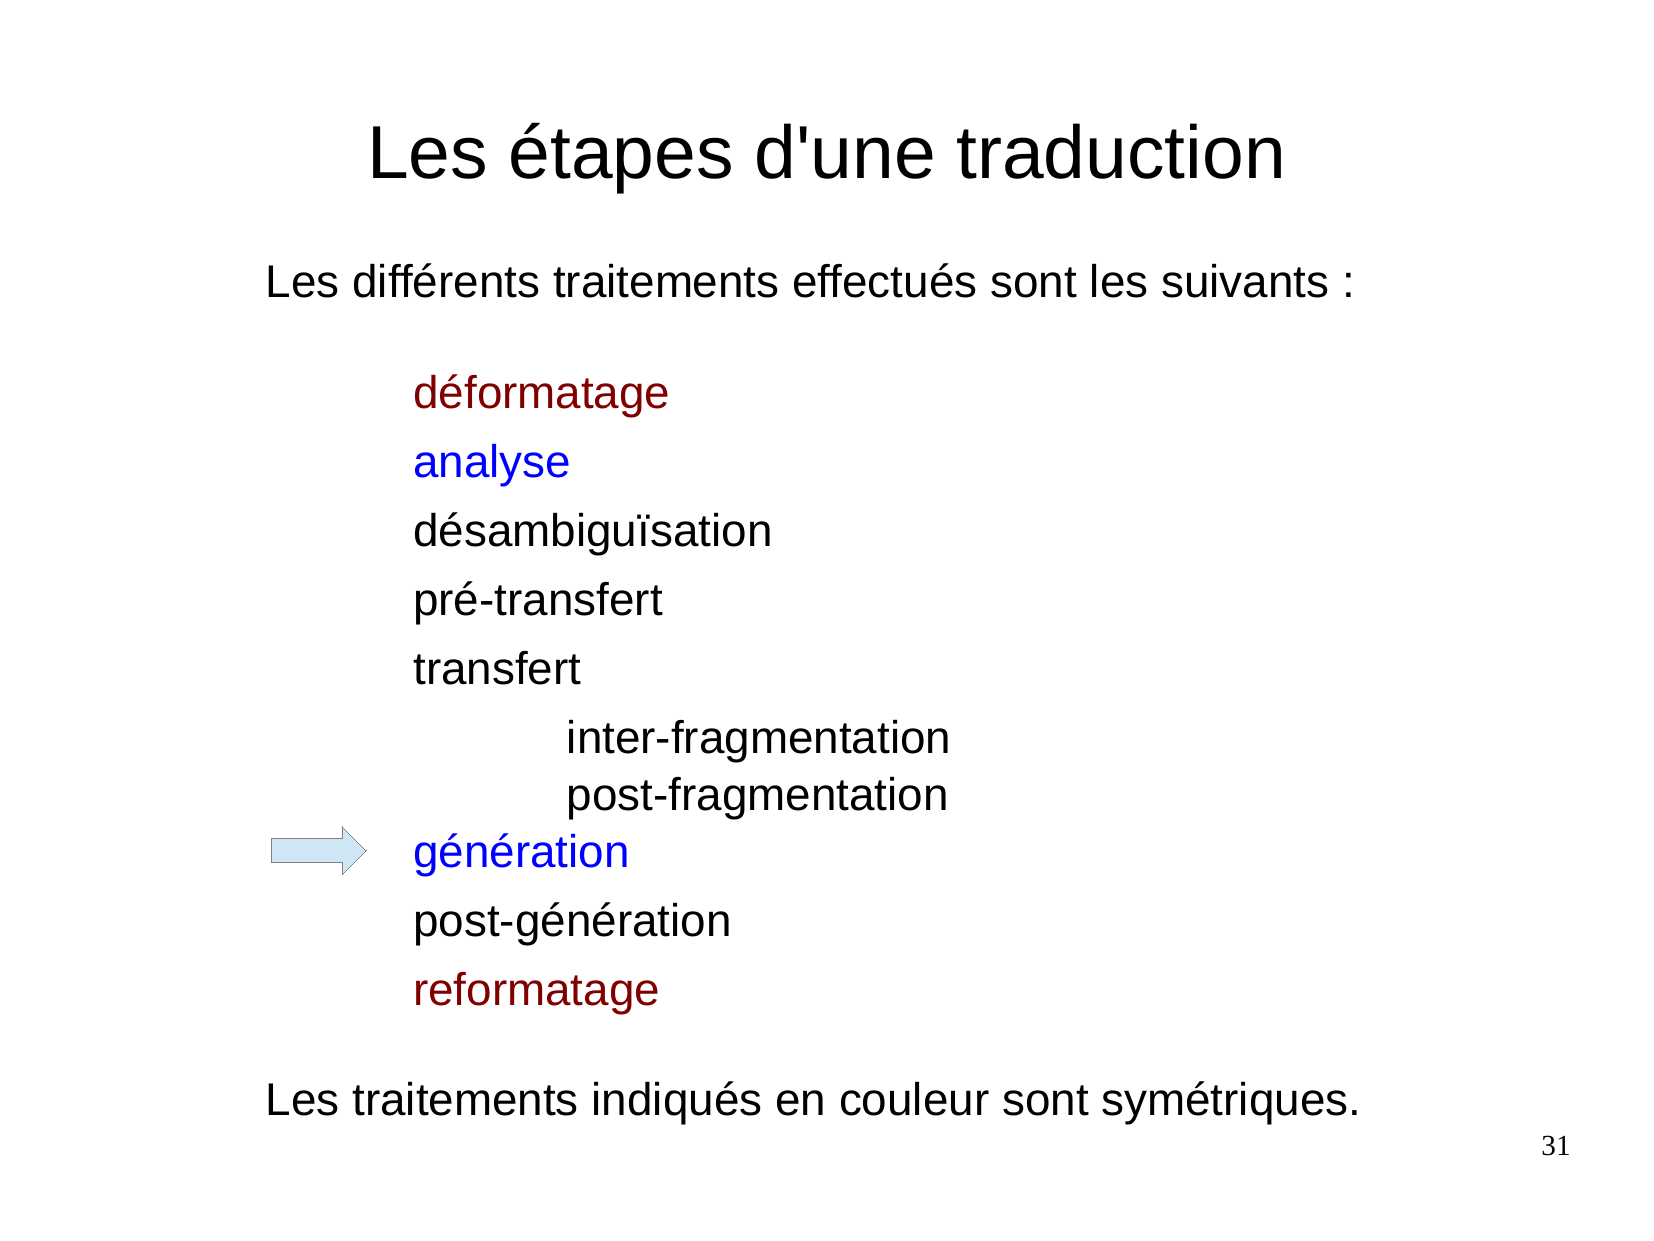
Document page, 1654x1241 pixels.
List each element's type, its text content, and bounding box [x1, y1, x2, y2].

list Les différents traitements effectués sont les suivants : déformatage analyse désambiguïsation pré-transfert transfert inter-fragmentation post-fragmentation génération post-génération reformatage Les traitements indiqués en couleur sont symétriques. [248, 256, 1465, 1182]
text_box [271, 826, 367, 875]
title Les étapes d'une traduction [82, 49, 1571, 257]
